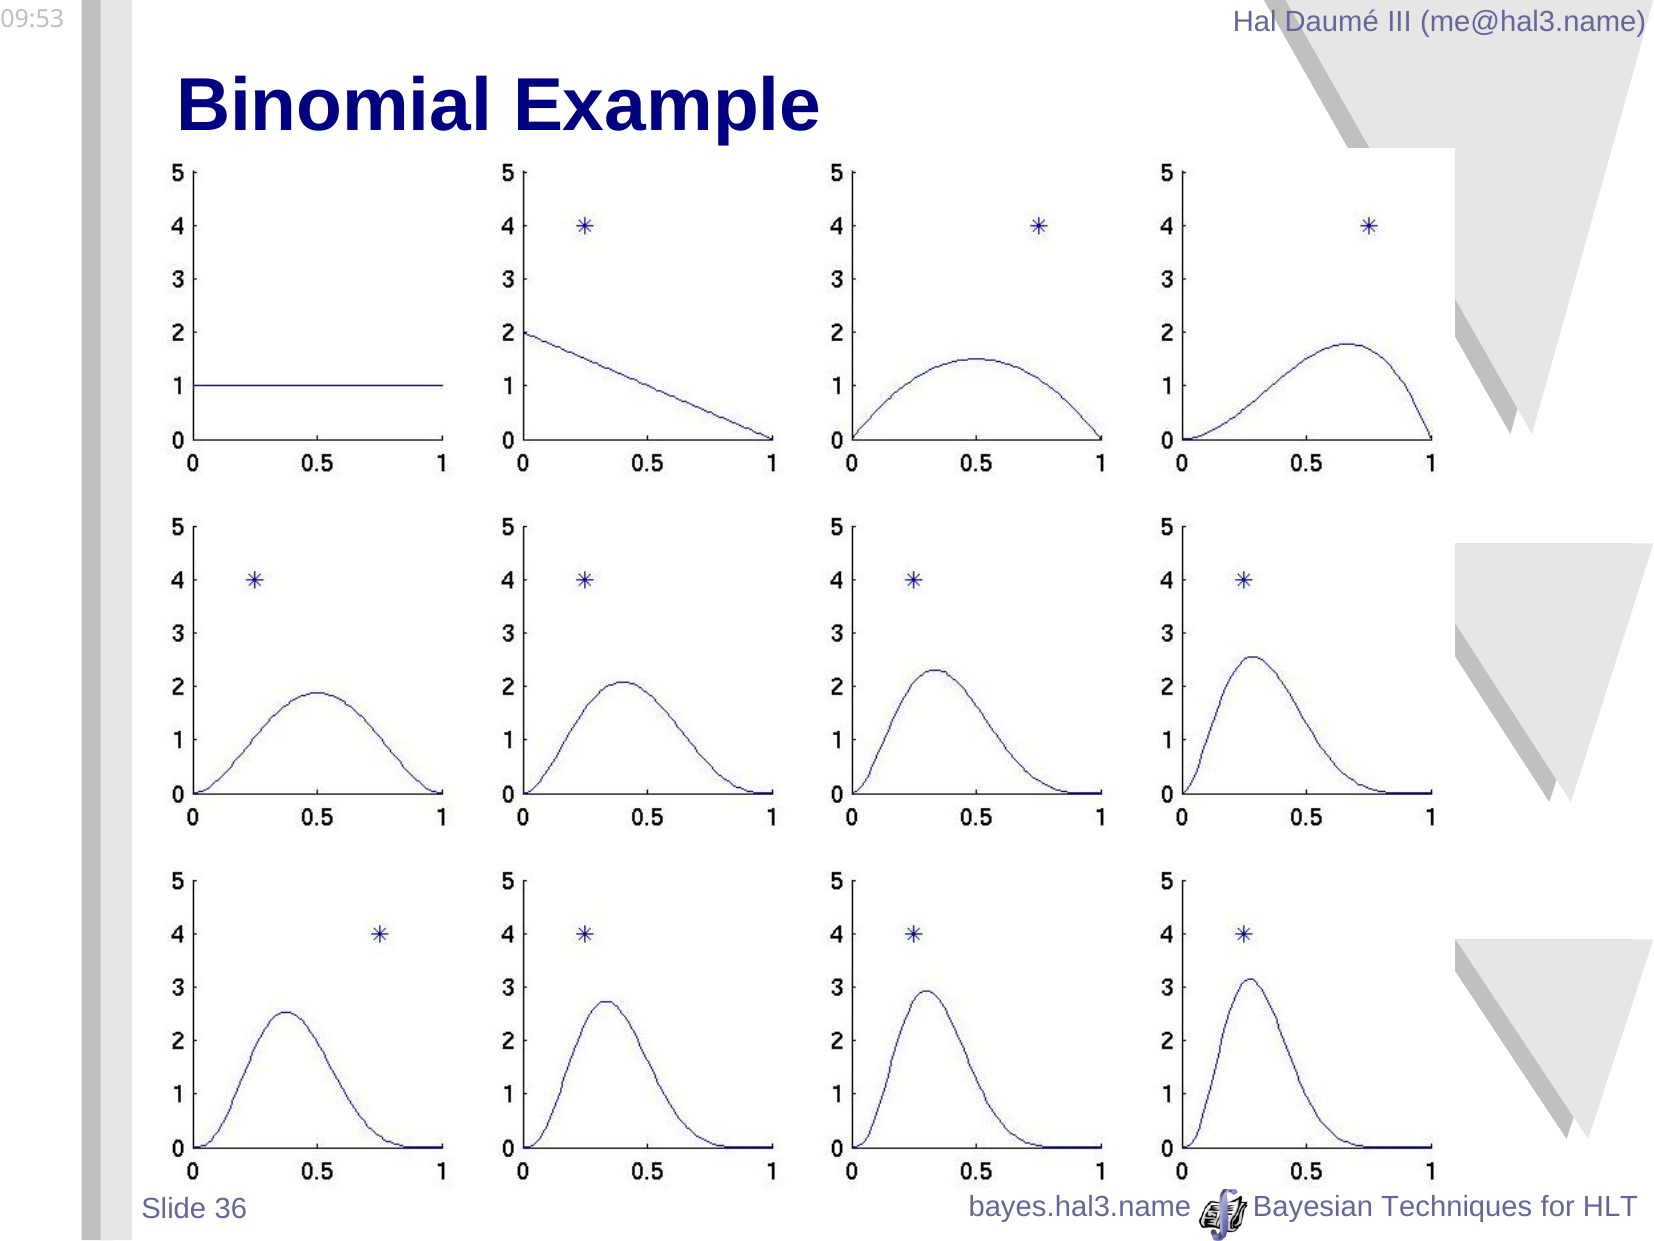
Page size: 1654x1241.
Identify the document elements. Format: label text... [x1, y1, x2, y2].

picture [161, 148, 1455, 1241]
title Binomial Example [176, 44, 1509, 166]
